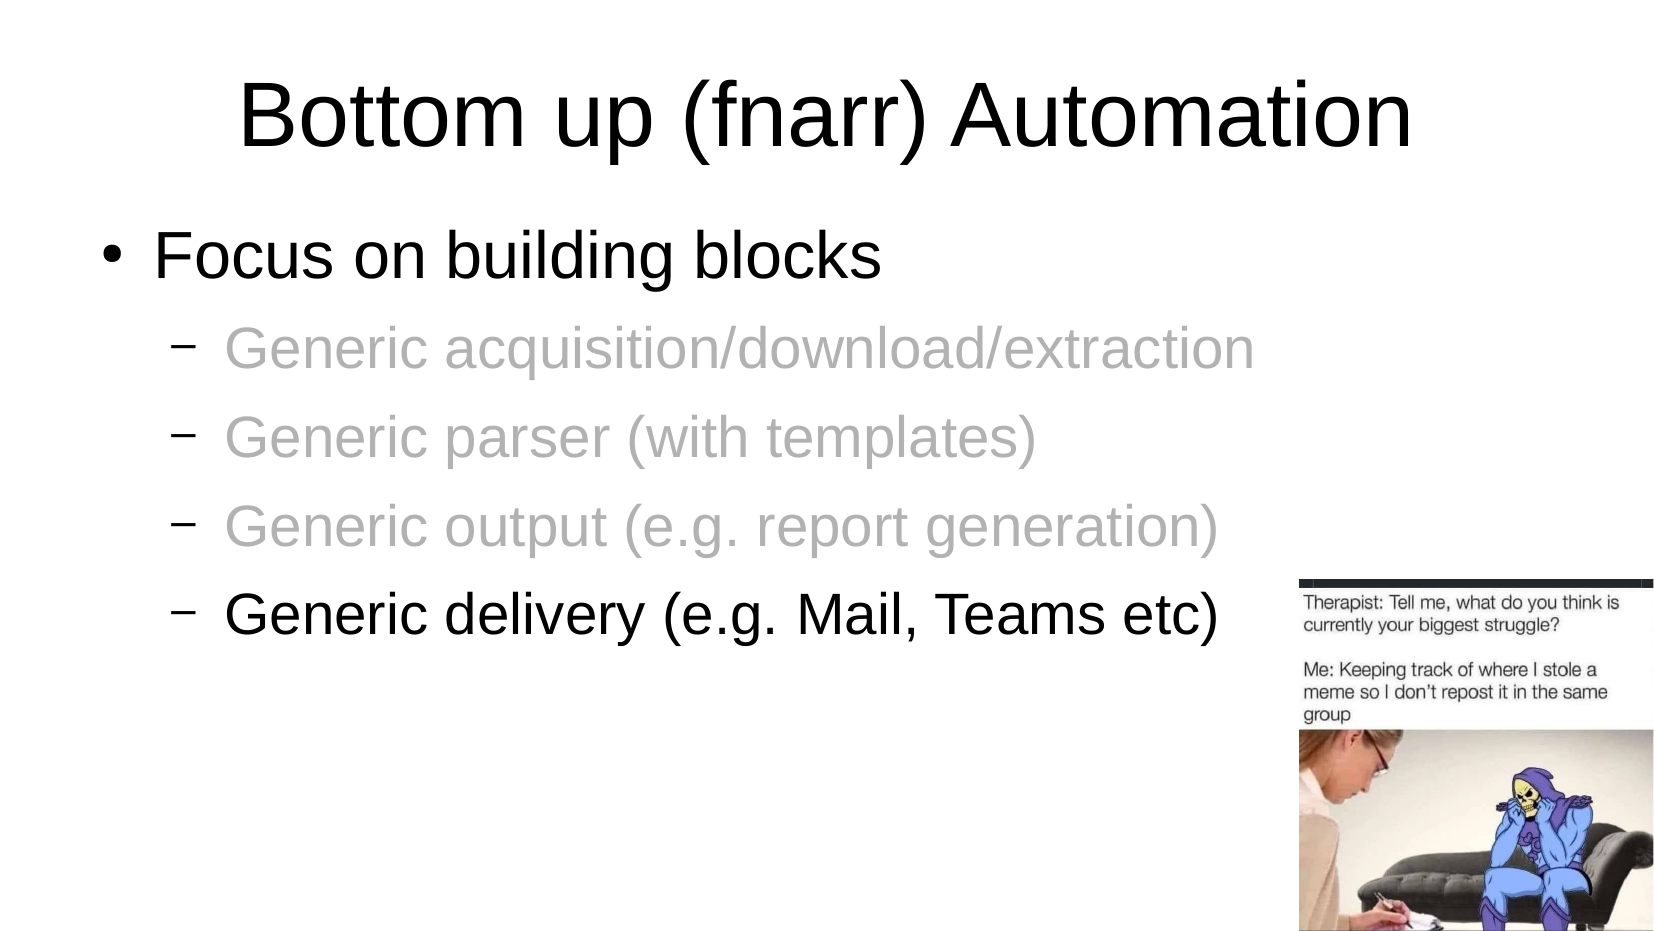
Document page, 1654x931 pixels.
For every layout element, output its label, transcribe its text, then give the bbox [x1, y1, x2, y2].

list Focus on building blocks Generic acquisition/download/extraction Generic parser (with templates) Generic output (e.g. report generation) Generic delivery (e.g. Mail, Teams etc) [82, 217, 1571, 758]
picture [1299, 579, 1654, 931]
title Bottom up (fnarr) Automation [82, 37, 1571, 193]
